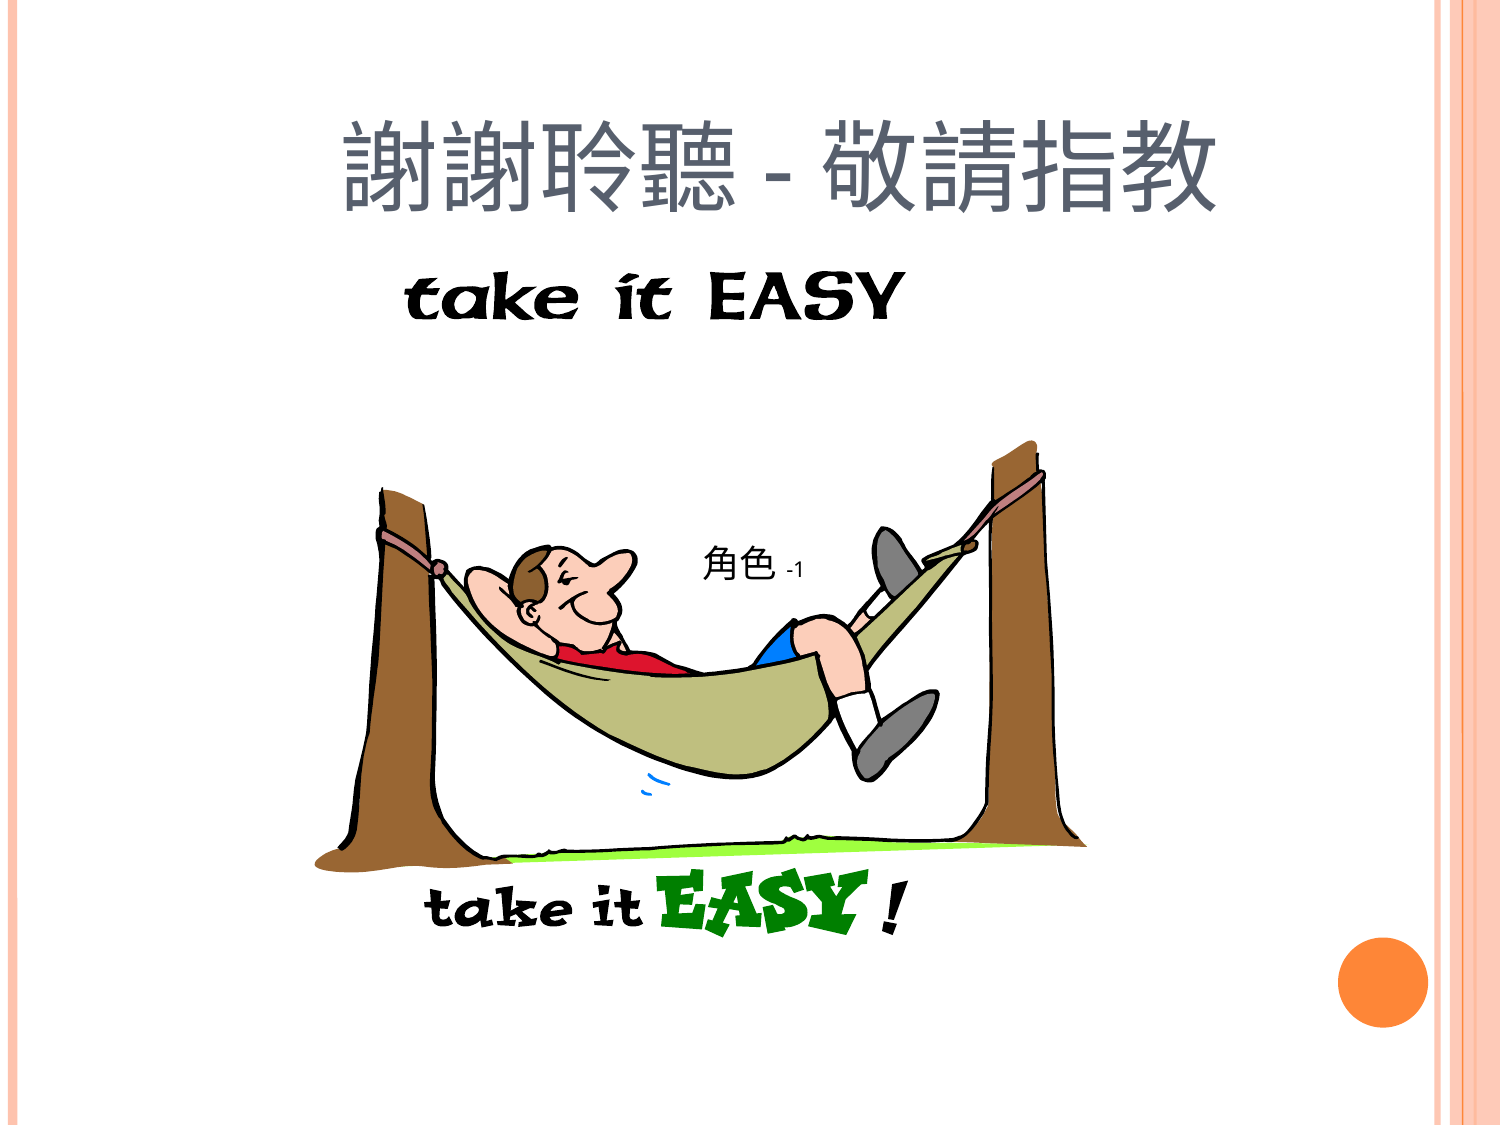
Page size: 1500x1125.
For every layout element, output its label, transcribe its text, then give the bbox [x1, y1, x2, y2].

text_box 角色-1 [687, 532, 821, 592]
chart [304, 269, 1090, 938]
title 謝謝聆聽-敬請指教 [75, 45, 1300, 233]
